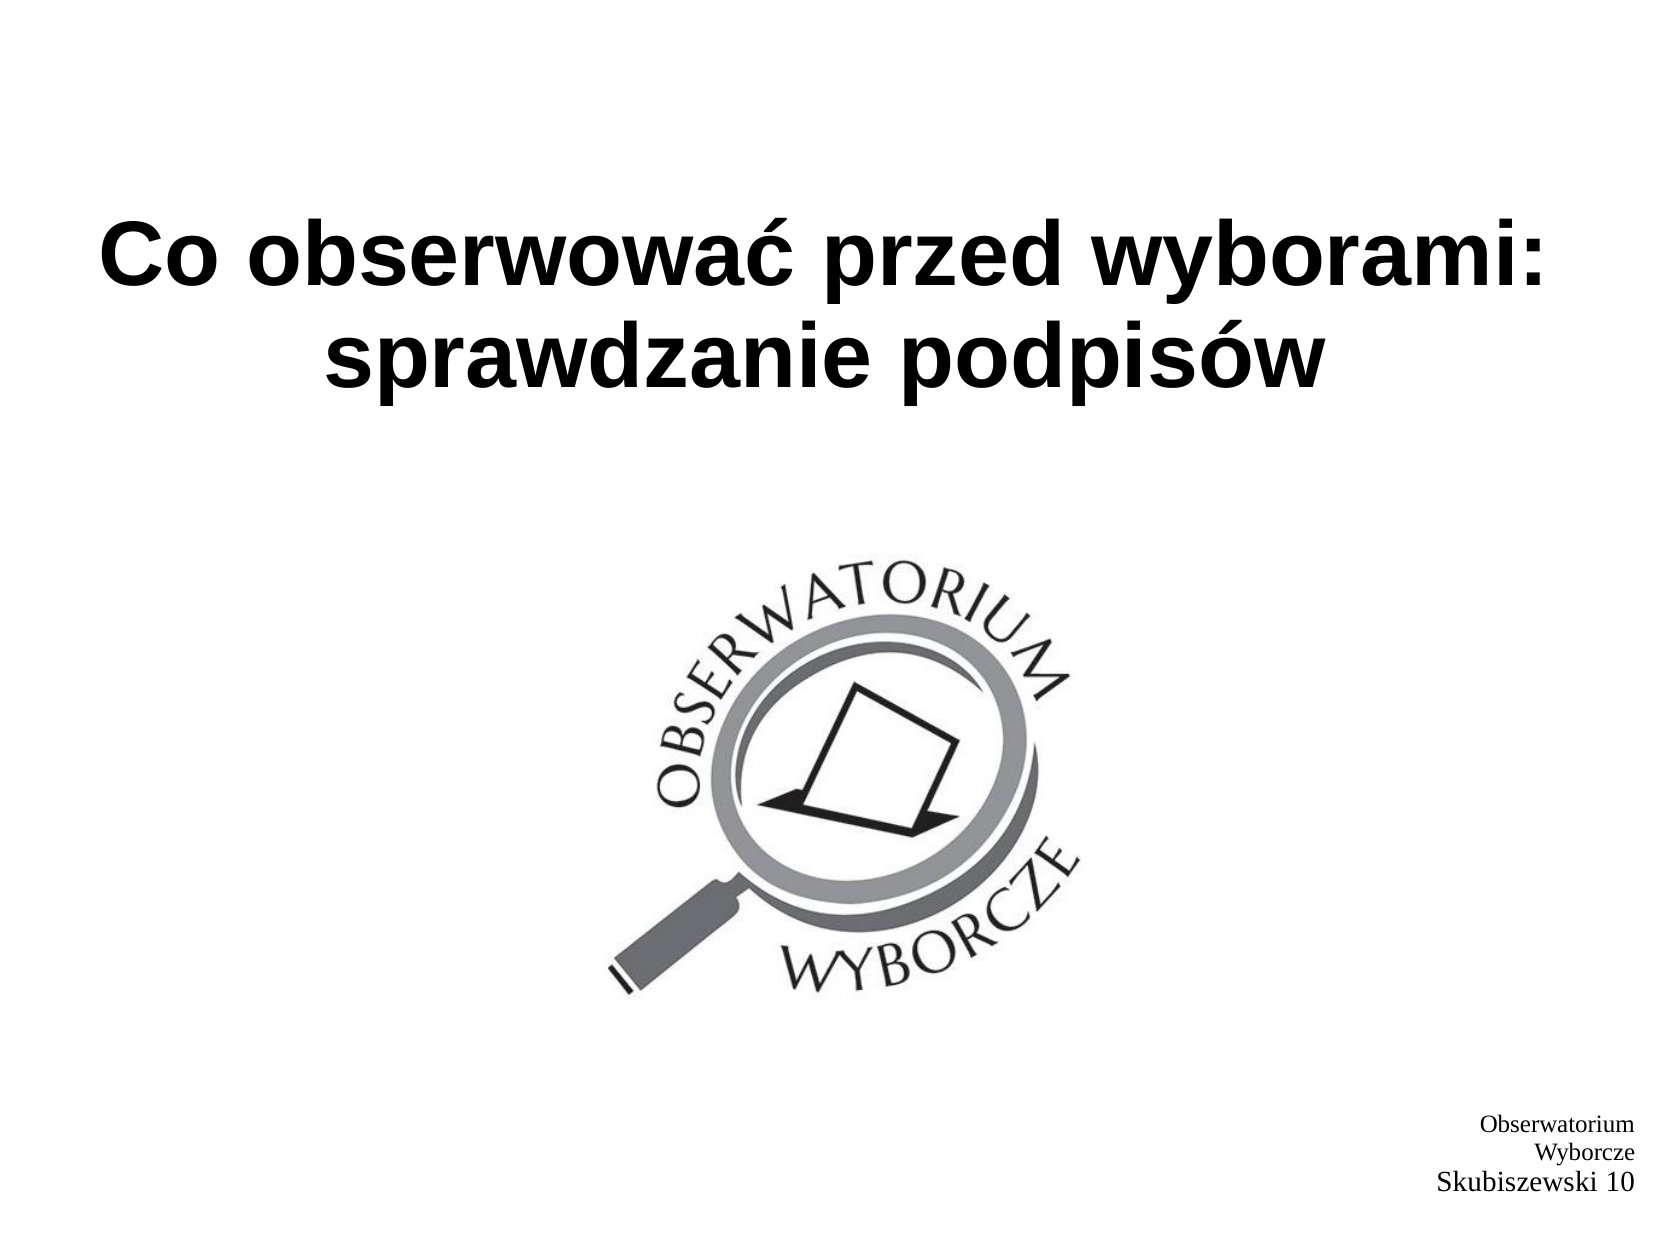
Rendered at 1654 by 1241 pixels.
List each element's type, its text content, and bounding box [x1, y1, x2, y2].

picture [450, 554, 1242, 1001]
title Co obserwować przed wyborami: sprawdzanie podpisów [80, 99, 1569, 511]
